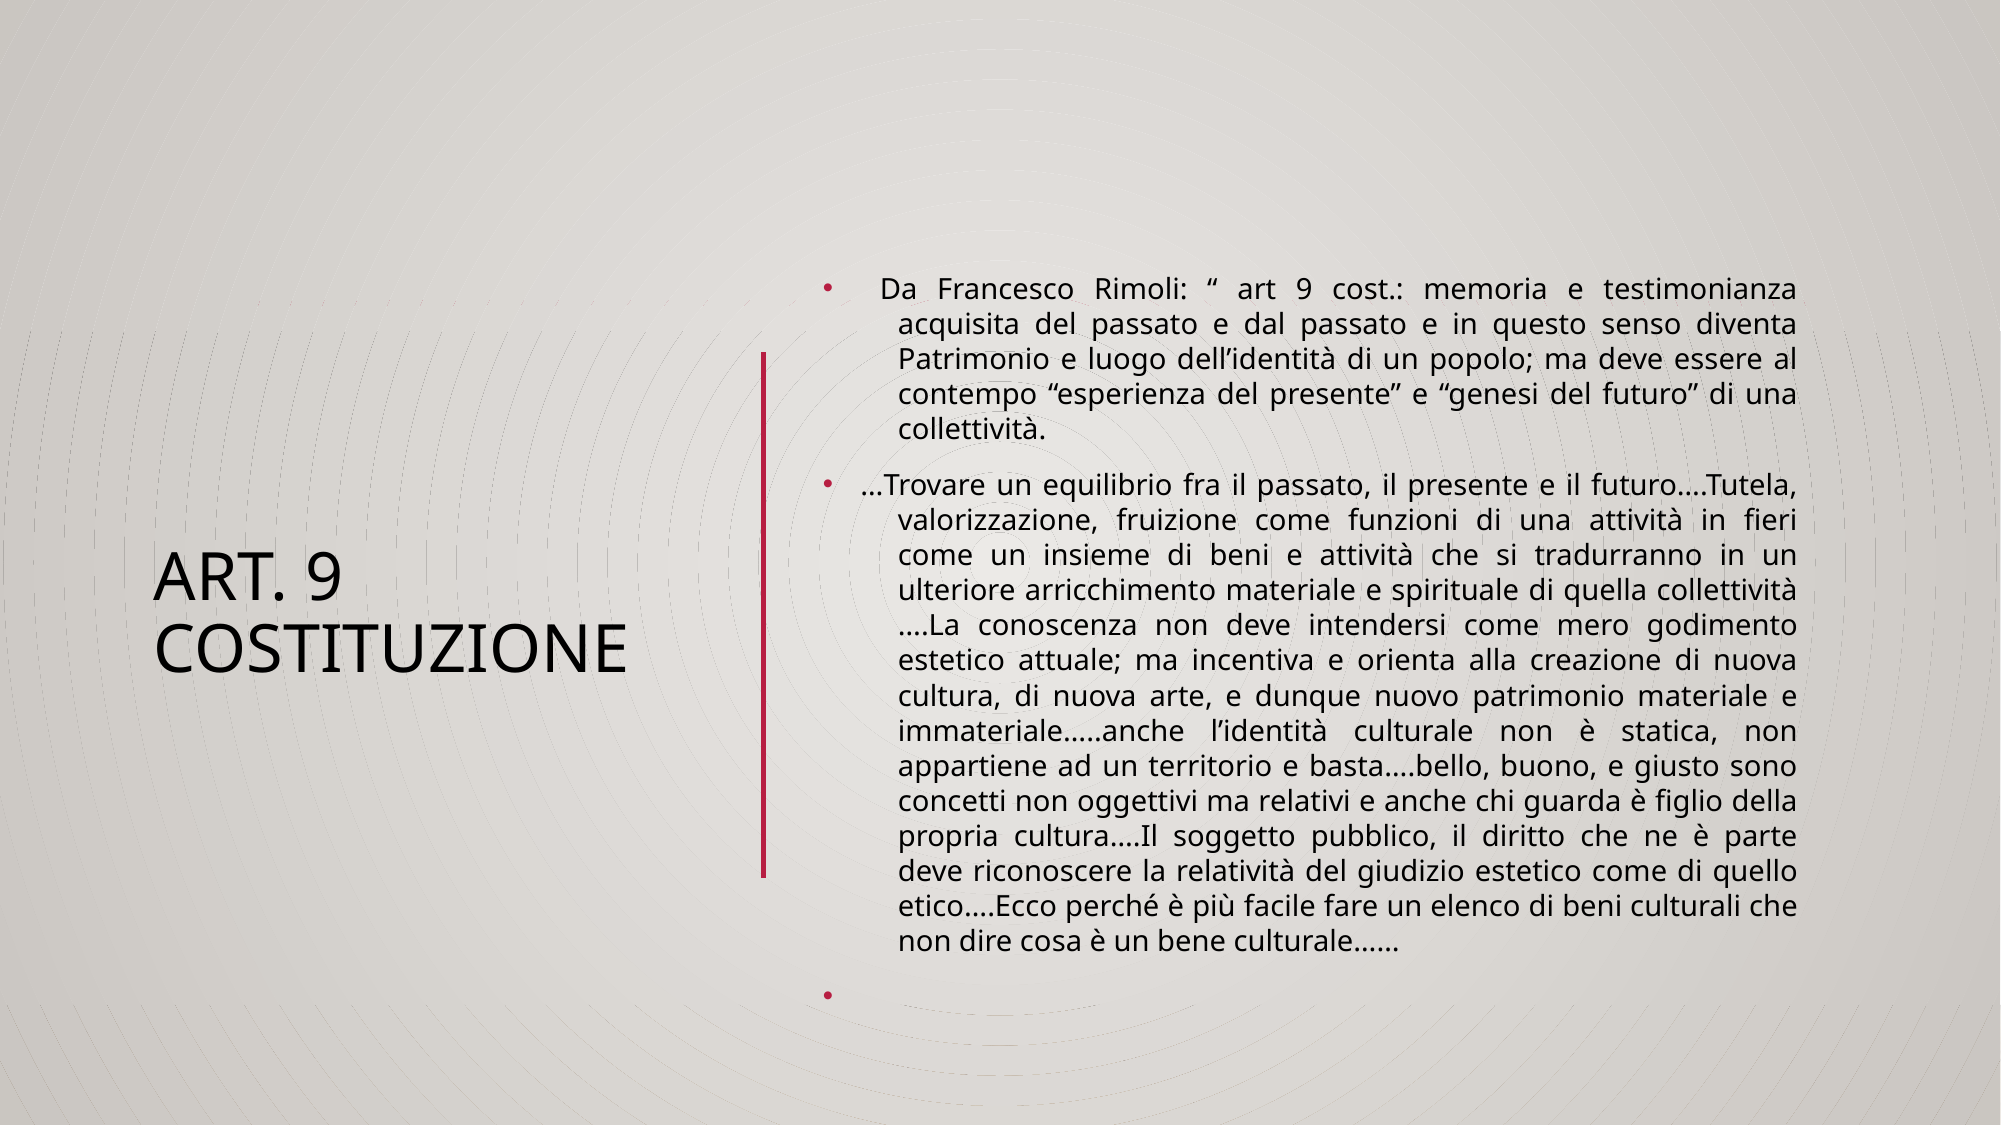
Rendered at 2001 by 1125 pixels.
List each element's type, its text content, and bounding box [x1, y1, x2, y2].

title Art. 9 Costituzione [138, 262, 720, 968]
list Da Francesco Rimoli: “ art 9 cost.: memoria e testimonianza acquisita del passato e dal passato e in questo senso diventa Patrimonio e luogo dell’identità di un popolo; ma deve essere al contempo “esperienza del presente” e “genesi del futuro” di una collettività. …Trovare un equilibrio fra il passato, il presente e il futuro….Tutela, valorizzazione, fruizione come funzioni di una attività in fieri come un insieme di beni e attività che si tradurranno in un ulteriore arricchimento materiale e spirituale di quella collettività ….La conoscenza non deve intendersi come mero godimento estetico attuale; ma incentiva e orienta alla creazione di nuova cultura, di nuova arte, e dunque nuovo patrimonio materiale e immateriale…..anche l’identità culturale non è statica, non appartiene ad un territorio e basta….bello, buono, e giusto sono concetti non oggettivi ma relativi e anche chi guarda è figlio della propria cultura….Il soggetto pubblico, il diritto che ne è parte deve riconoscere la relatività del giudizio estetico come di quello etico….Ecco perché è più facile fare un elenco di beni culturali che non dire cosa è un bene culturale…… [807, 262, 1814, 968]
text_box [0, 0, 2000, 1125]
